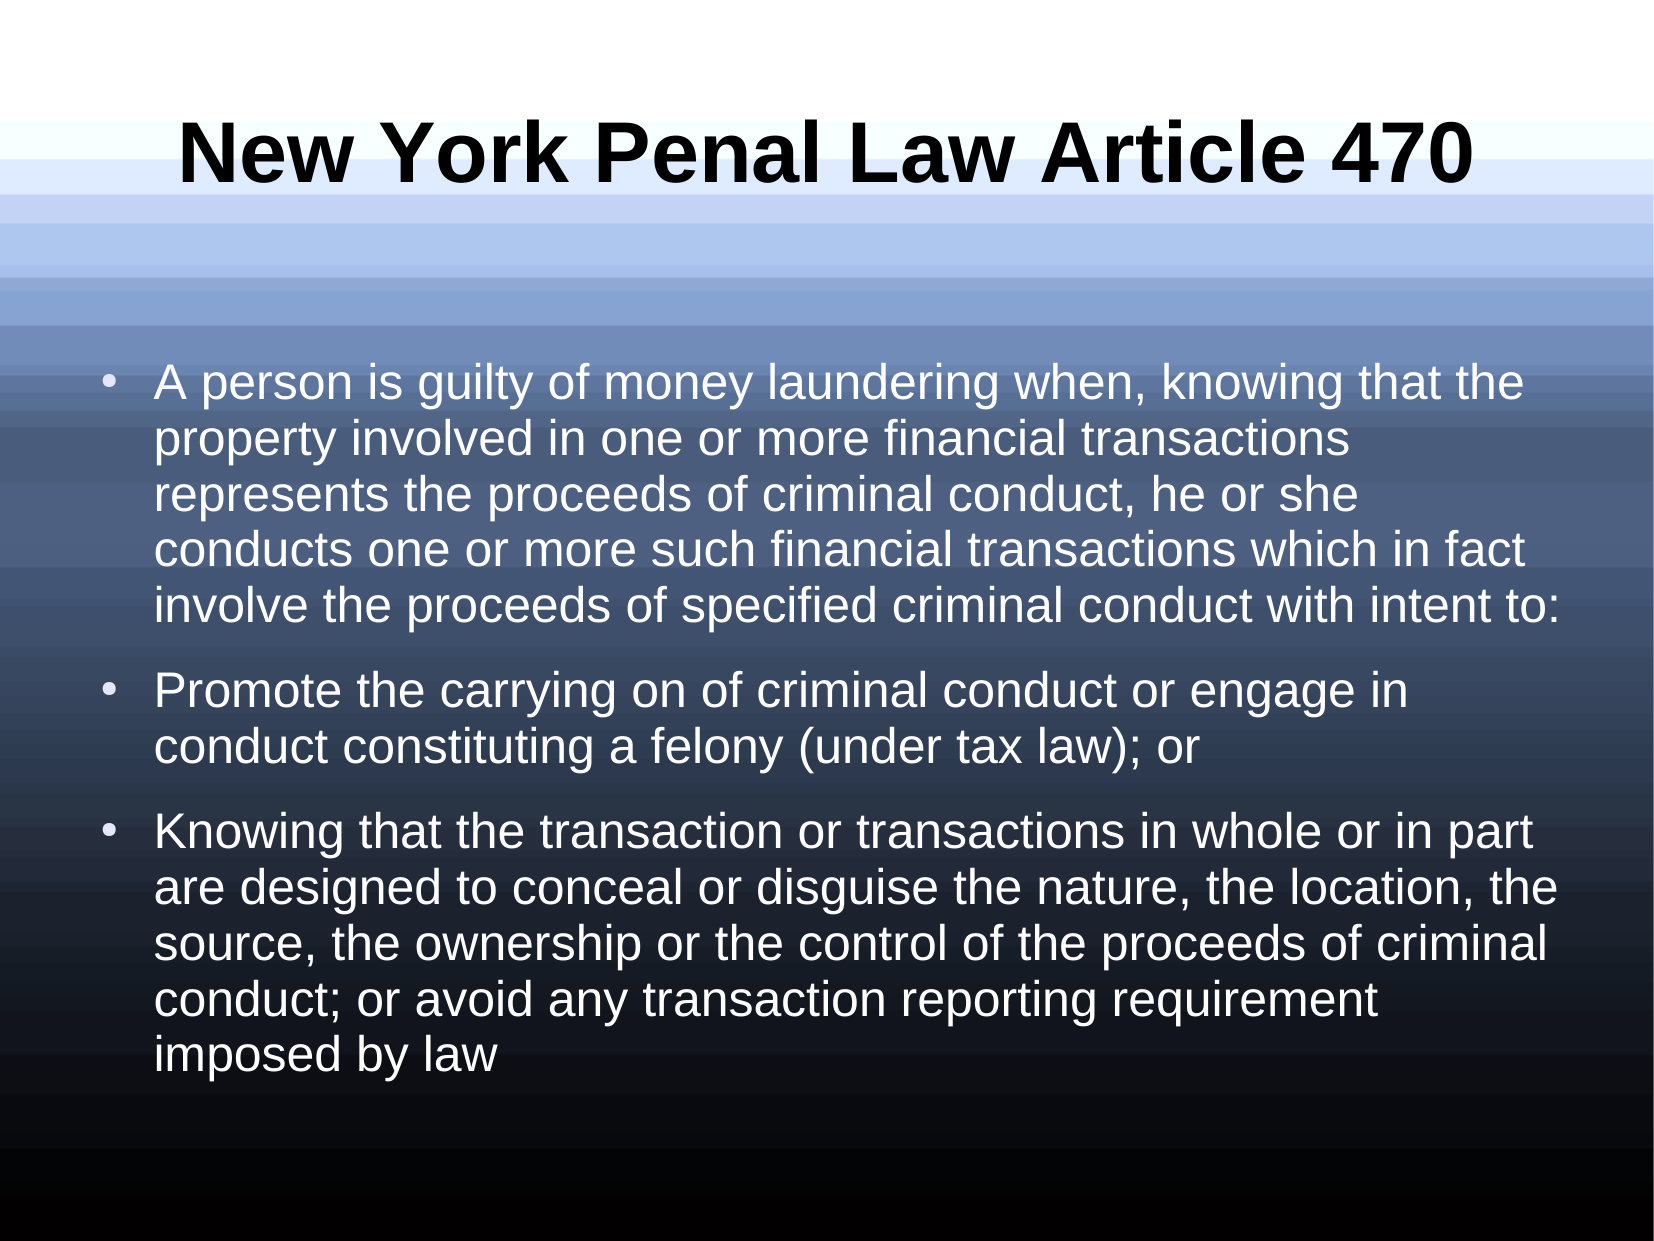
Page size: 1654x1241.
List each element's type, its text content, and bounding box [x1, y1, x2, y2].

list A person is guilty of money laundering when, knowing that the property involved in one or more financial transactions represents the proceeds of criminal conduct, he or she conducts one or more such financial transactions which in fact involve the proceeds of specified criminal conduct with intent to: Promote the carrying on of criminal conduct or engage in conduct constituting a felony (under tax law); or Knowing that the transaction or transactions in whole or in part are designed to conceal or disguise the nature, the location, the source, the ownership or the control of the proceeds of criminal conduct; or avoid any transaction reporting requirement imposed by law [82, 354, 1571, 1168]
title New York Penal Law Article 470 [82, 49, 1571, 257]
picture [0, 0, 1654, 1241]
